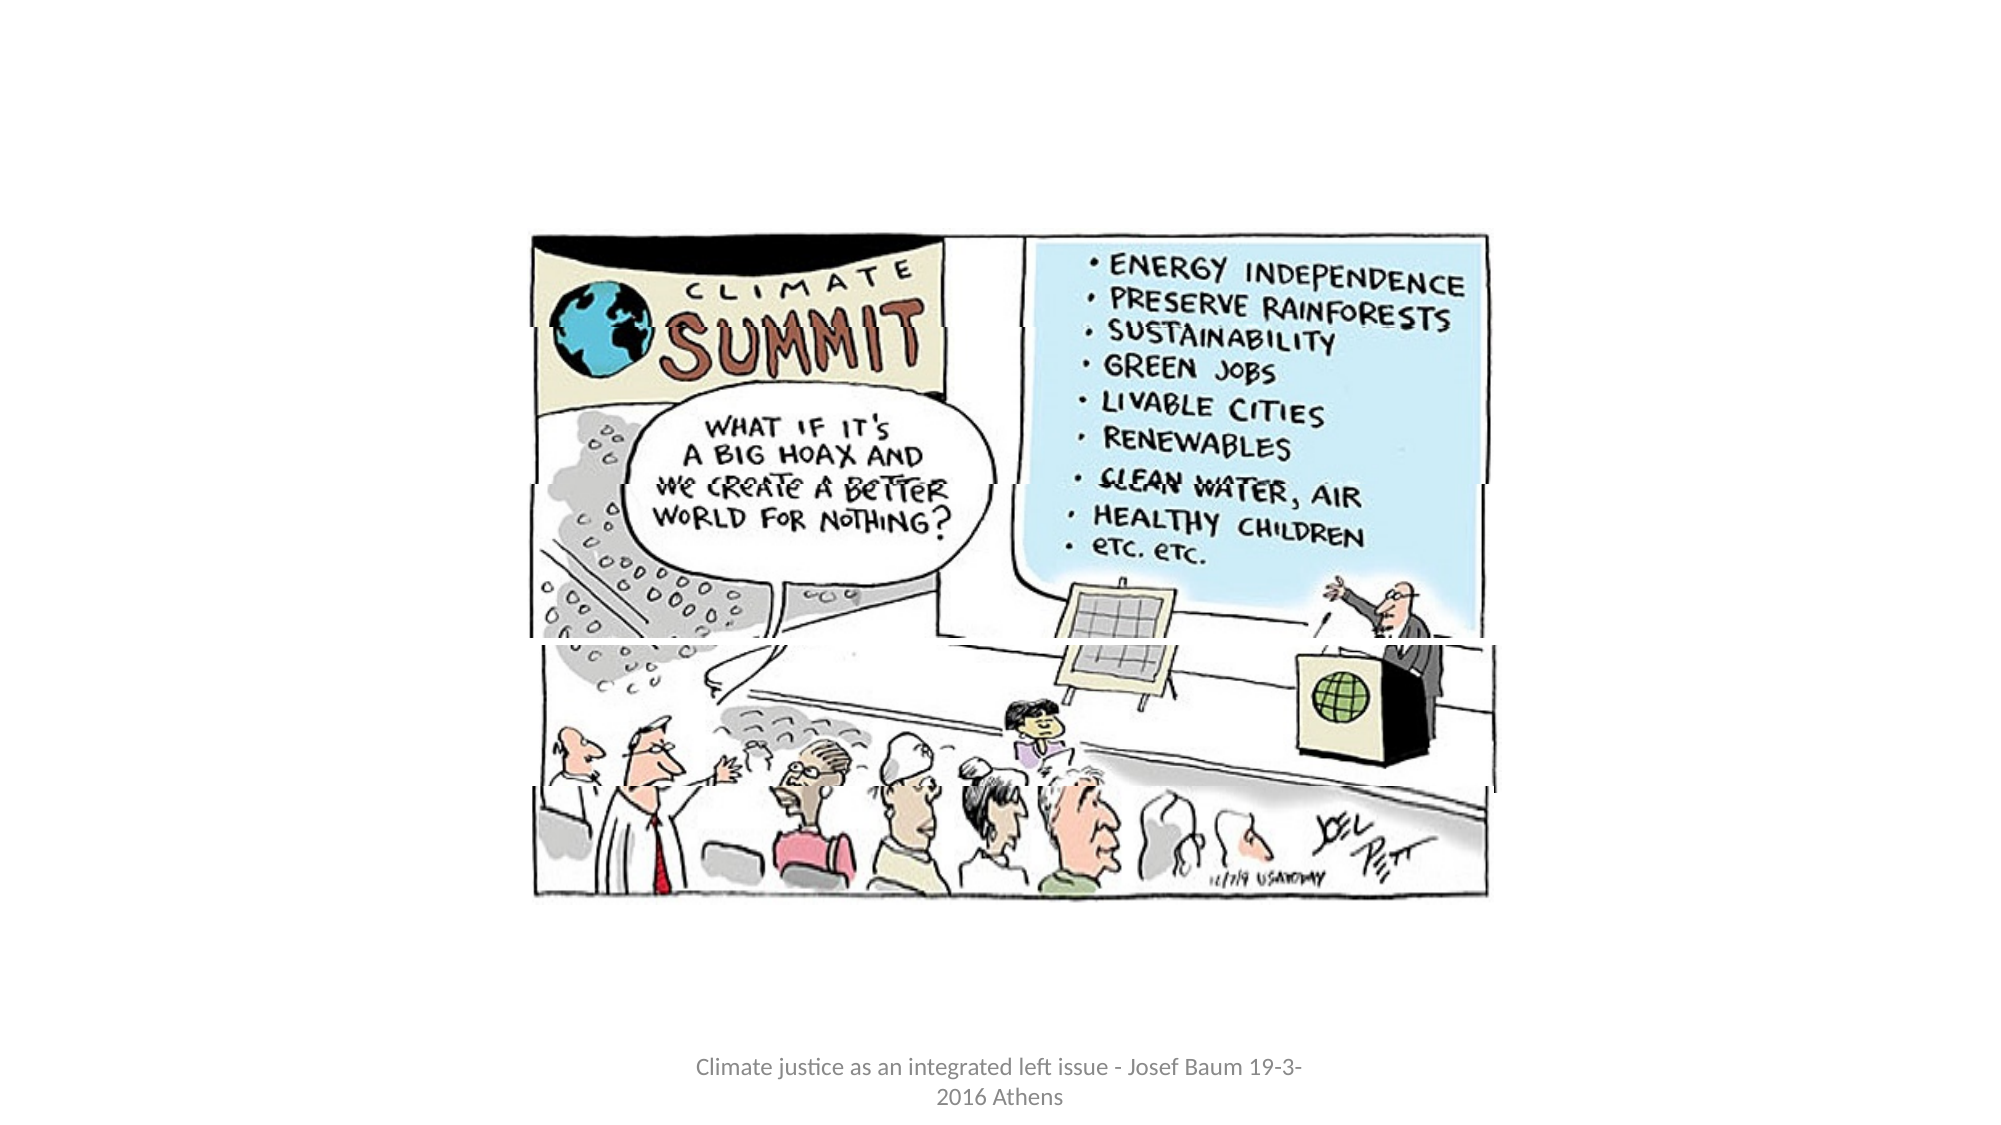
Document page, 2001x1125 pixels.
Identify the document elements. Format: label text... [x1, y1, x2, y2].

picture [527, 228, 1494, 638]
picture [531, 645, 1502, 905]
text_box Climate justice as an integrated left issue - Josef Baum 19-3-2016 Athens [662, 1042, 1338, 1103]
